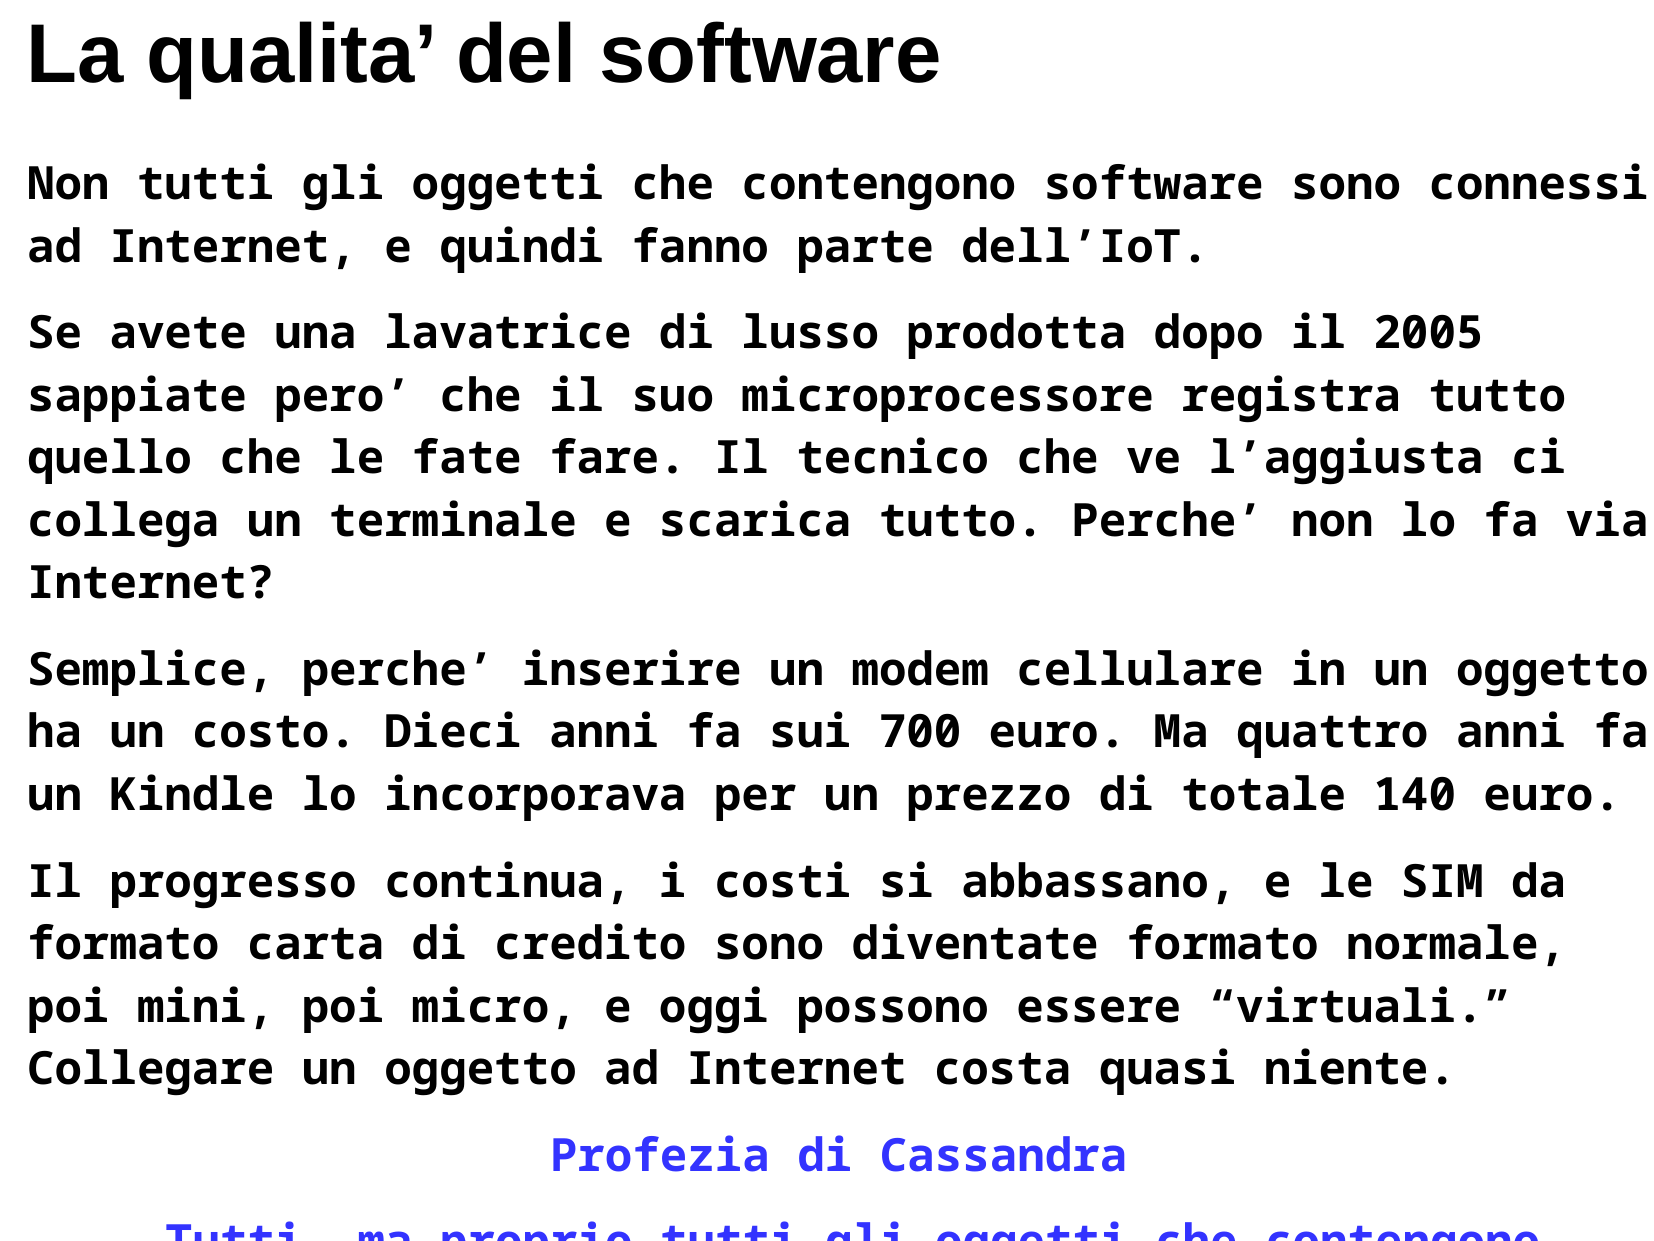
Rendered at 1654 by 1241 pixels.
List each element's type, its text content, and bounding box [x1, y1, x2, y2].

picture [11, 0, 1654, 1241]
text_box Non tutti gli oggetti che contengono software sono connessi ad Internet, e quindi fanno parte dell’IoT. Se avete una lavatrice di lusso prodotta dopo il 2005 sappiate pero’ che il suo microprocessore registra tutto quello che le fate fare. Il tecnico che ve l’aggiusta ci collega un terminale e scarica tutto. Perche’ non lo fa via Internet? Semplice, perche’ inserire un modem cellulare in un oggetto ha un costo. Dieci anni fa sui 700 euro. Ma quattro anni fa un Kindle lo incorporava per un prezzo di totale 140 euro. Il progresso continua, i costi si abbassano, e le SIM da formato carta di credito sono diventate formato normale, poi mini, poi micro, e oggi possono essere “virtuali.” Collegare un oggetto ad Internet costa quasi niente. Profezia di Cassandra Tutti, ma proprio tutti gli oggetti che contengono software sono destinati a diventare comunque parte dell’IoT [12, 143, 1654, 1205]
picture [1384, 1237, 1394, 1241]
picture [1026, 1237, 1036, 1241]
picture [1219, 1237, 1229, 1241]
